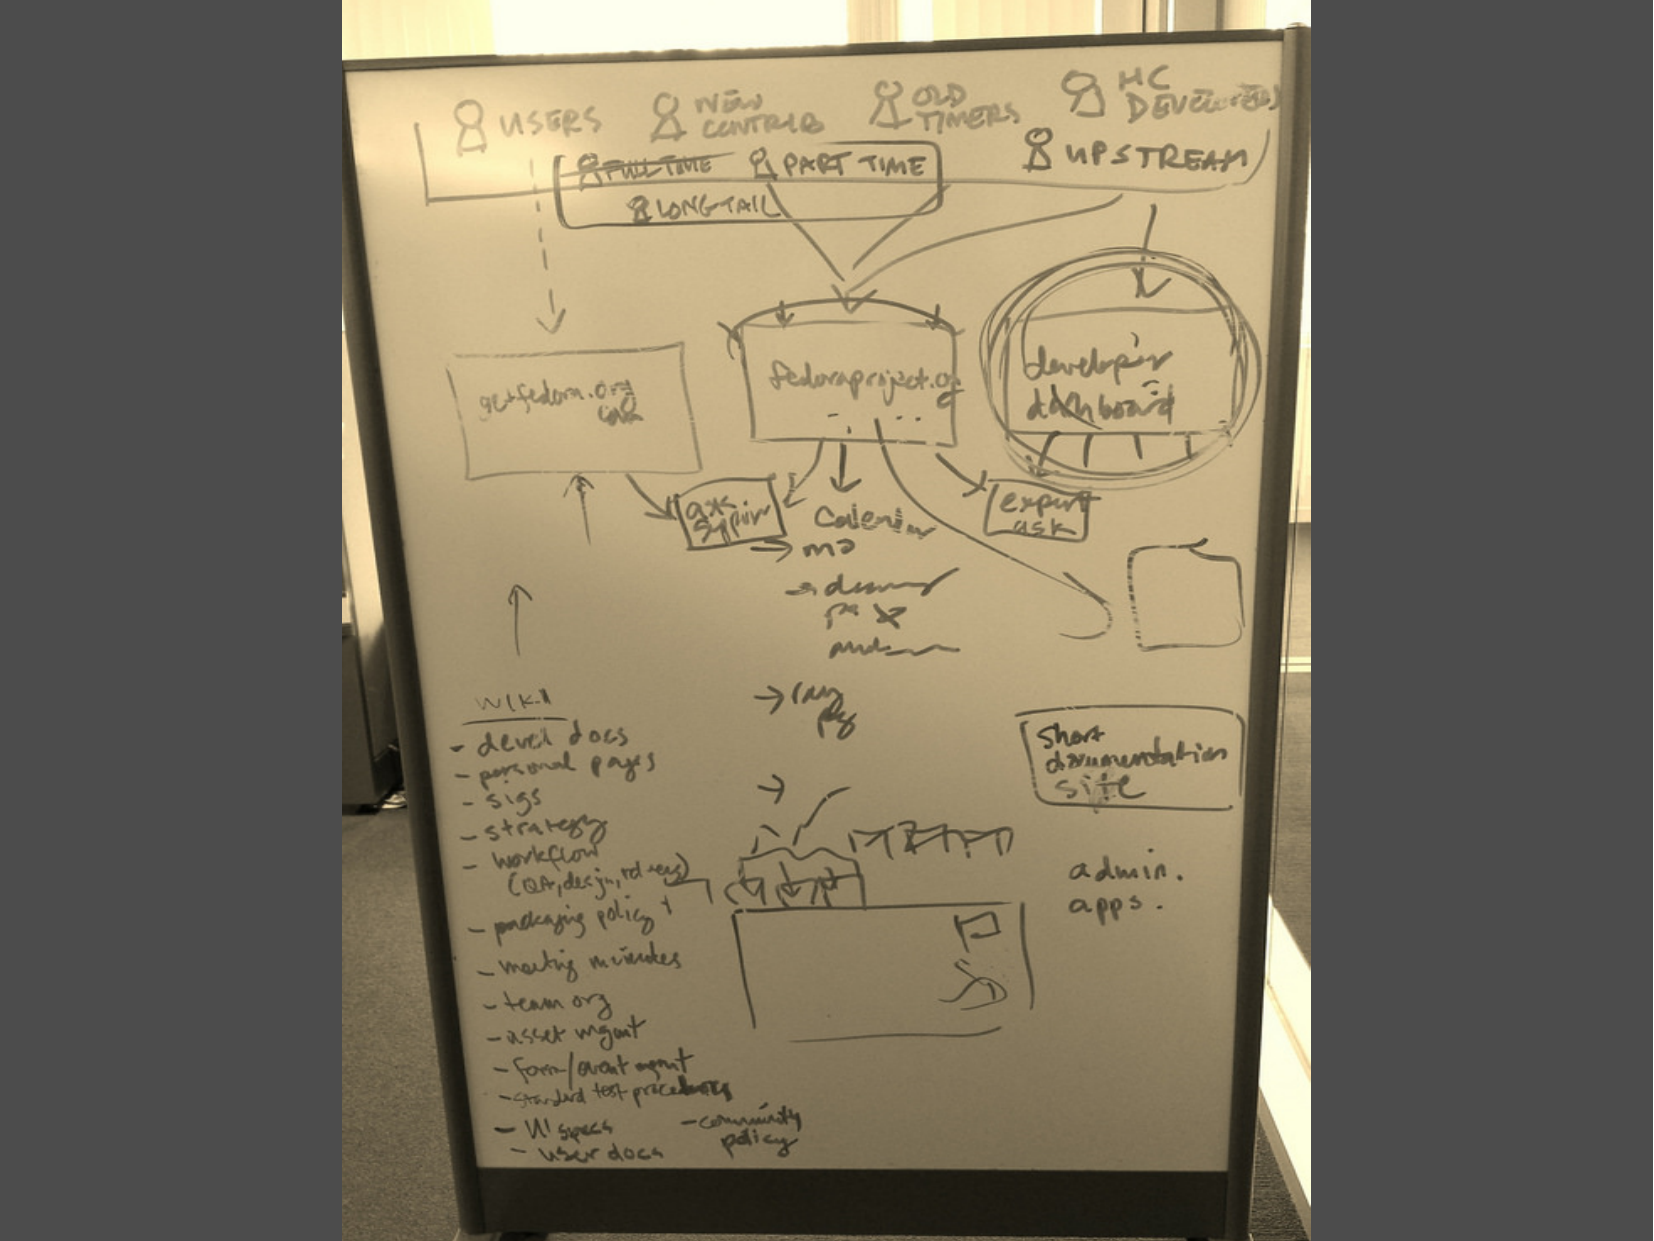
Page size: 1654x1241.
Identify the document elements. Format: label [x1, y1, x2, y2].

picture [342, 0, 1311, 1241]
